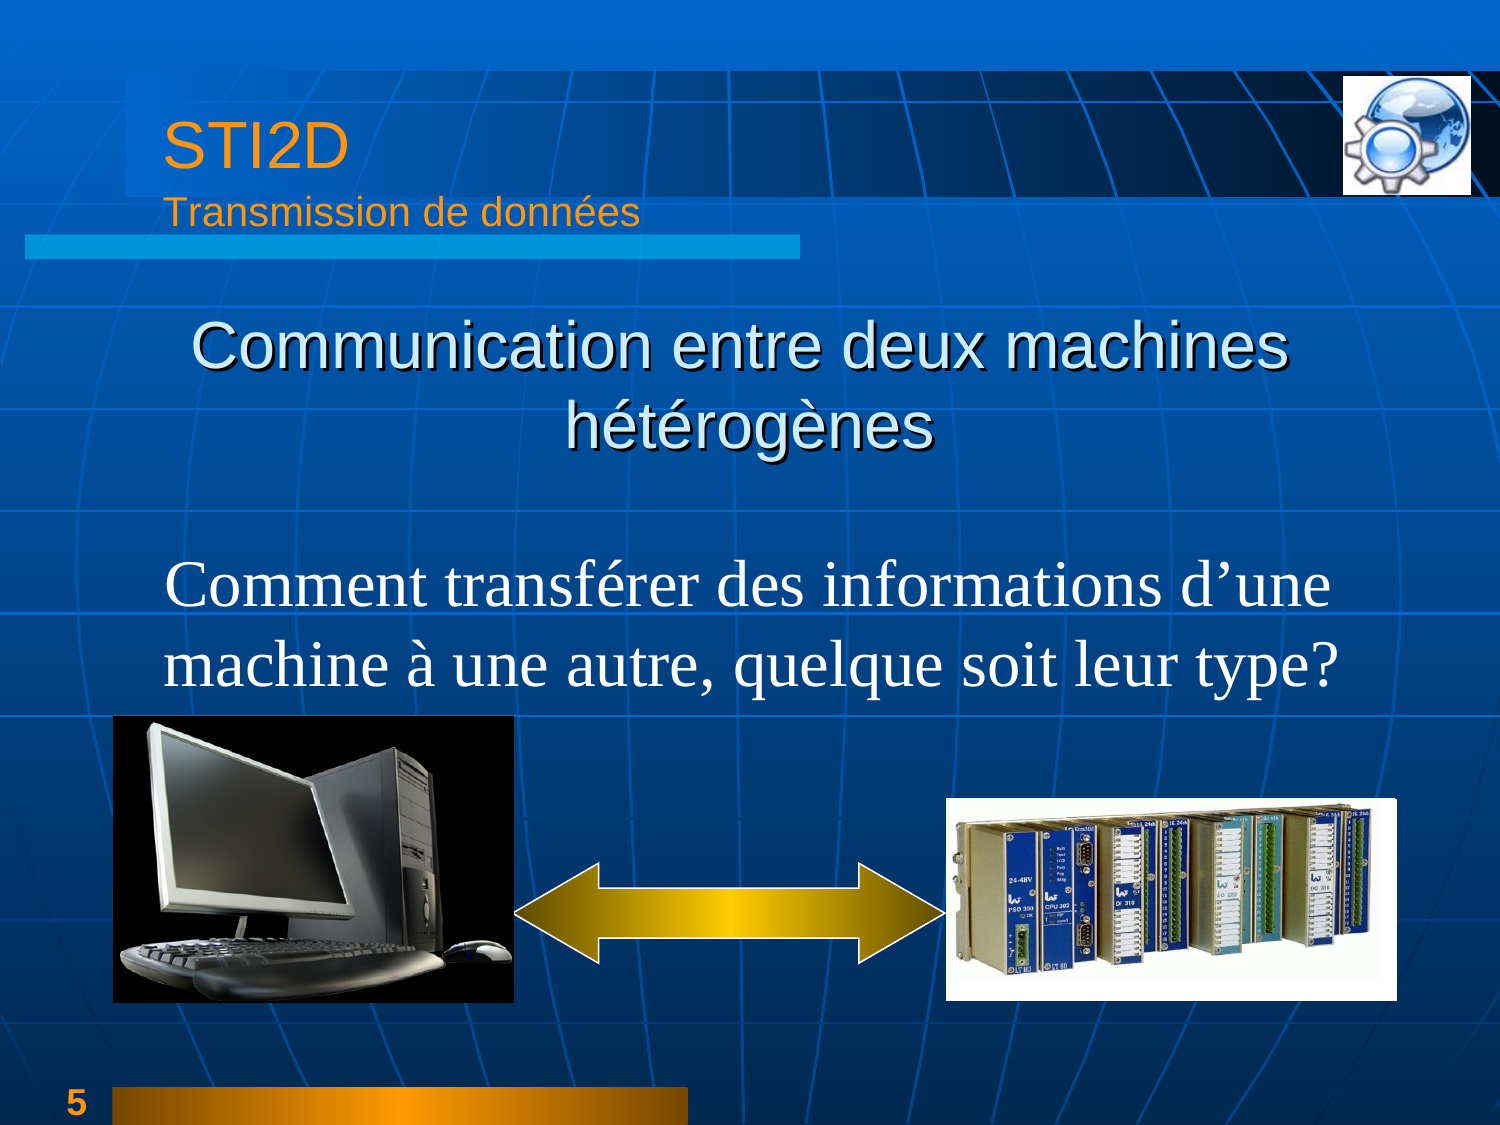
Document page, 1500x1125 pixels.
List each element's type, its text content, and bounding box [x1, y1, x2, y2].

picture [113, 716, 514, 1003]
picture [946, 798, 1397, 1001]
picture [1343, 76, 1471, 195]
text_box [514, 863, 945, 964]
text_box Communication entre deux machines hétérogènes [175, 294, 1306, 471]
list Comment transférer des informations d’une machine à une autre, quelque soit leur type? [23, 532, 1361, 815]
